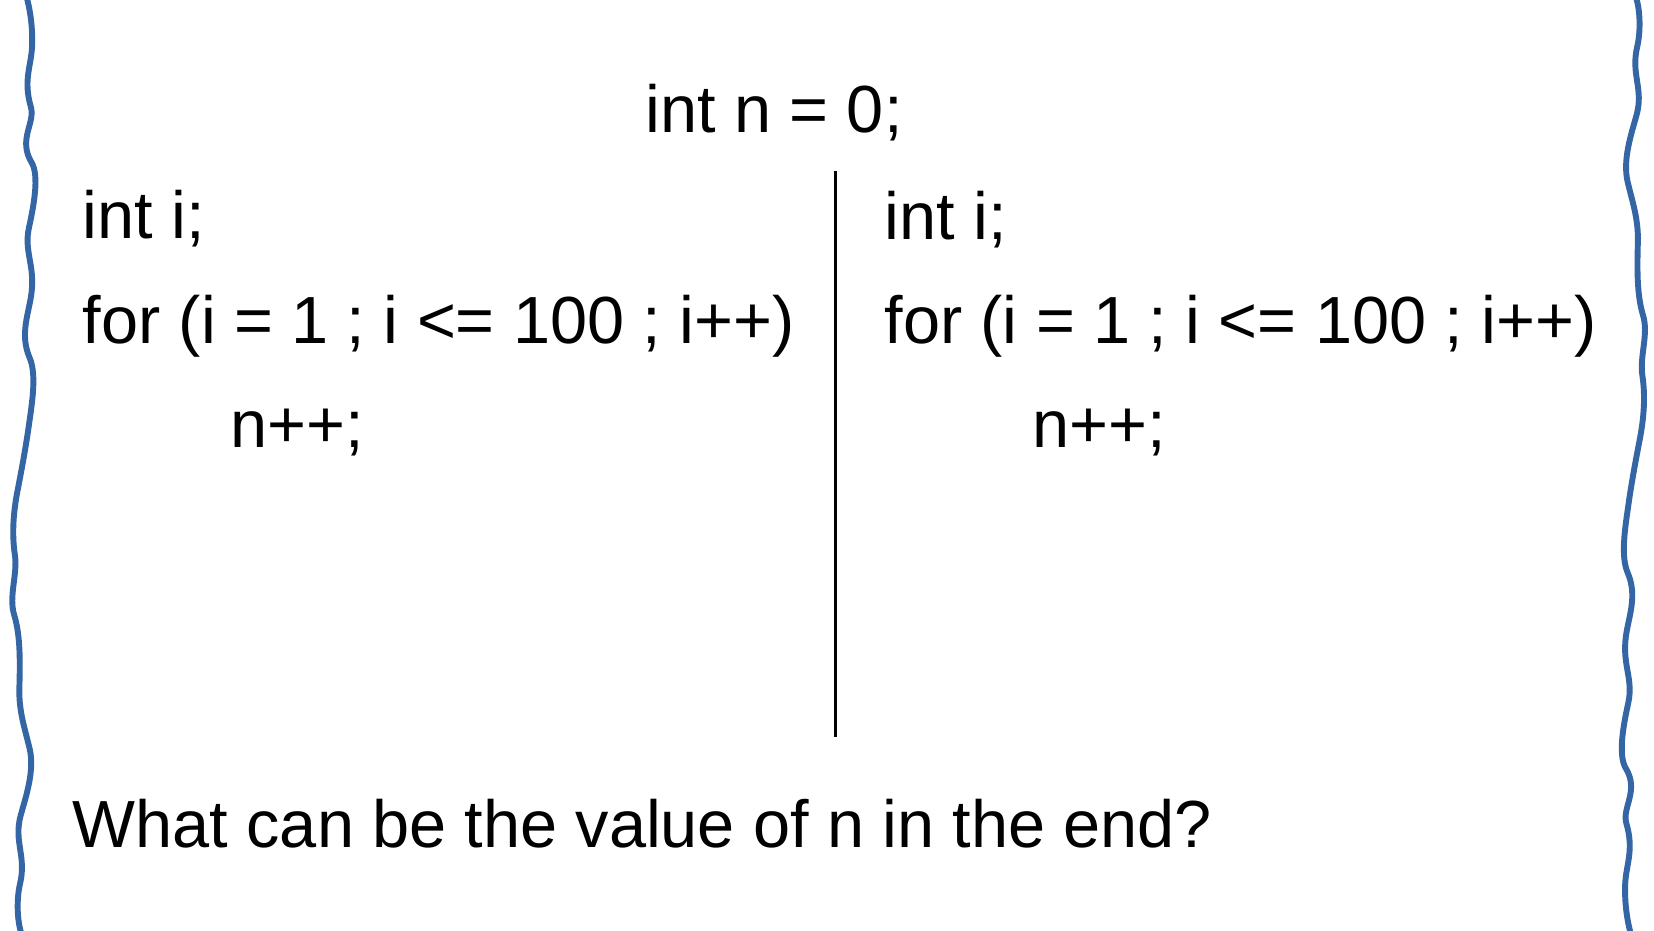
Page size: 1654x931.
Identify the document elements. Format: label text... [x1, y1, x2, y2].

list What can be the value of n in the end? [72, 786, 1579, 888]
list int i; for (i = 1 ; i <= 100 ; i++) n++; [82, 74, 809, 786]
list int i; for (i = 1 ; i <= 100 ; i++) n++; [884, 74, 1612, 852]
list int n = 0; [645, 71, 1582, 319]
